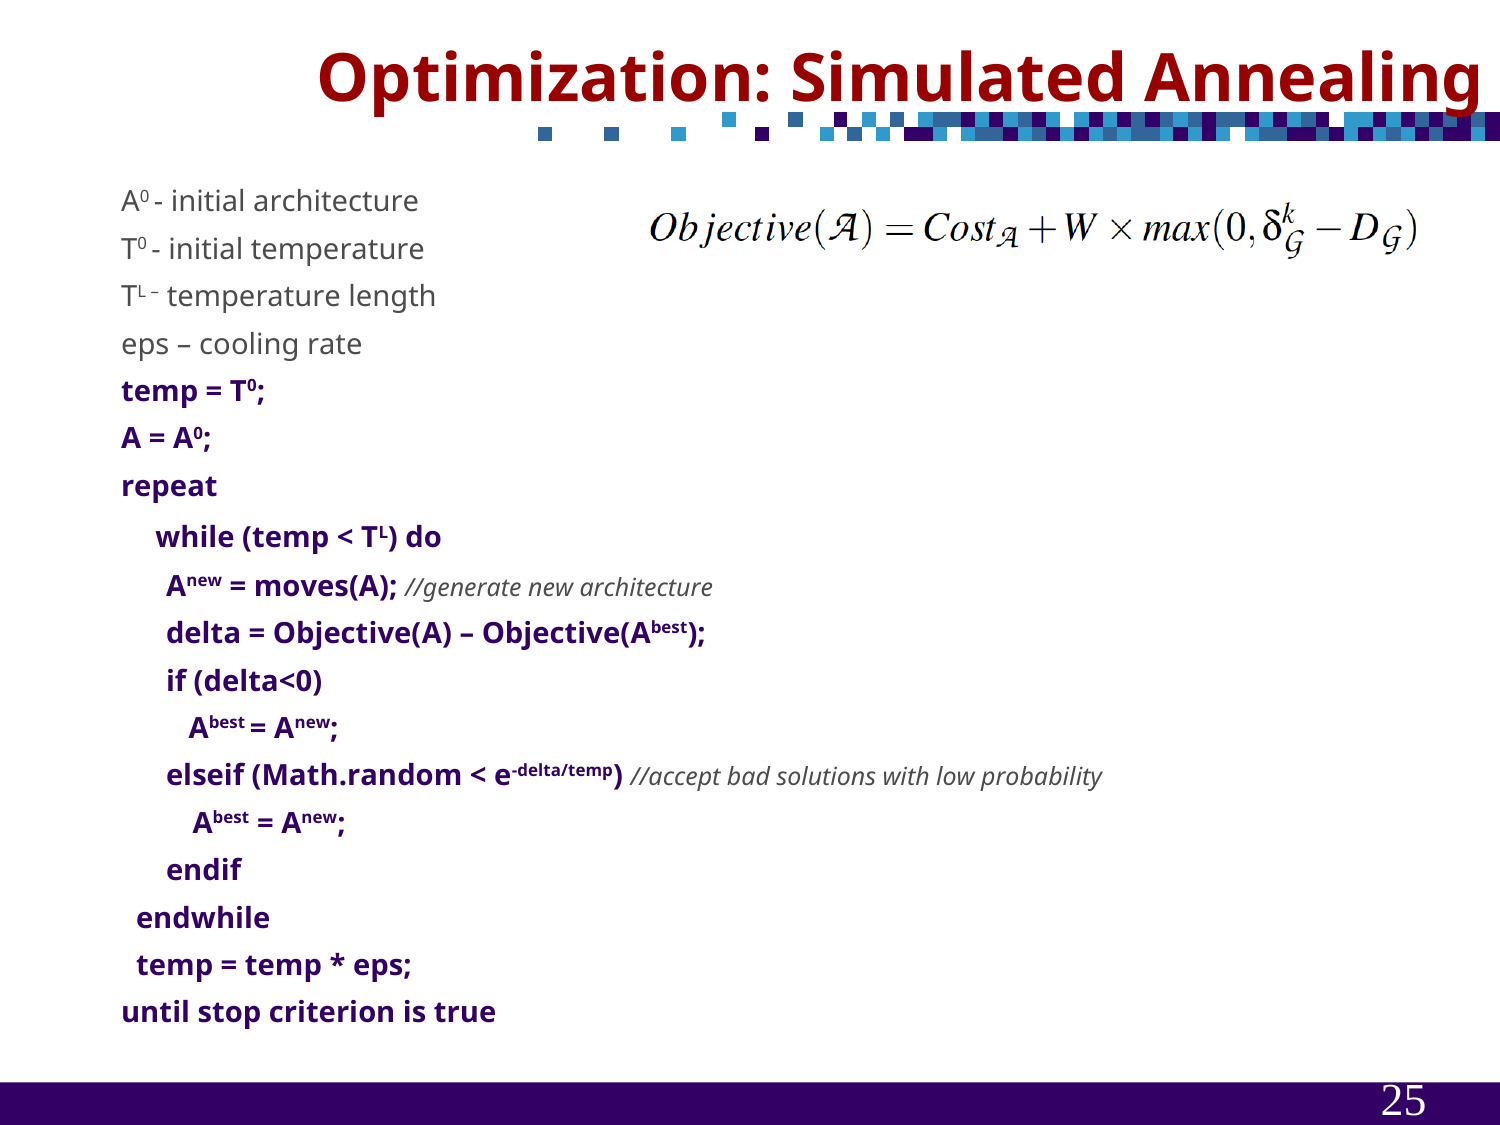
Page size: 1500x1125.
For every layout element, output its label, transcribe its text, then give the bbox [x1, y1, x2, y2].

picture [645, 194, 1430, 267]
title Optimization: Simulated Annealing [0, 24, 1500, 125]
list A0 - initial architecture T0 - initial temperature TL – temperature length eps – cooling rate temp = T0; A = A0; repeat while (temp < TL) do Anew = moves(A); //generate new architecture delta = Objective(A) – Objective(Abest); if (delta<0) Abest = Anew; elseif (Math.random < e-delta/temp) //accept bad solutions with low probability Abest = Anew; endif endwhile temp = temp * eps; until stop criterion is true [50, 174, 1450, 1125]
